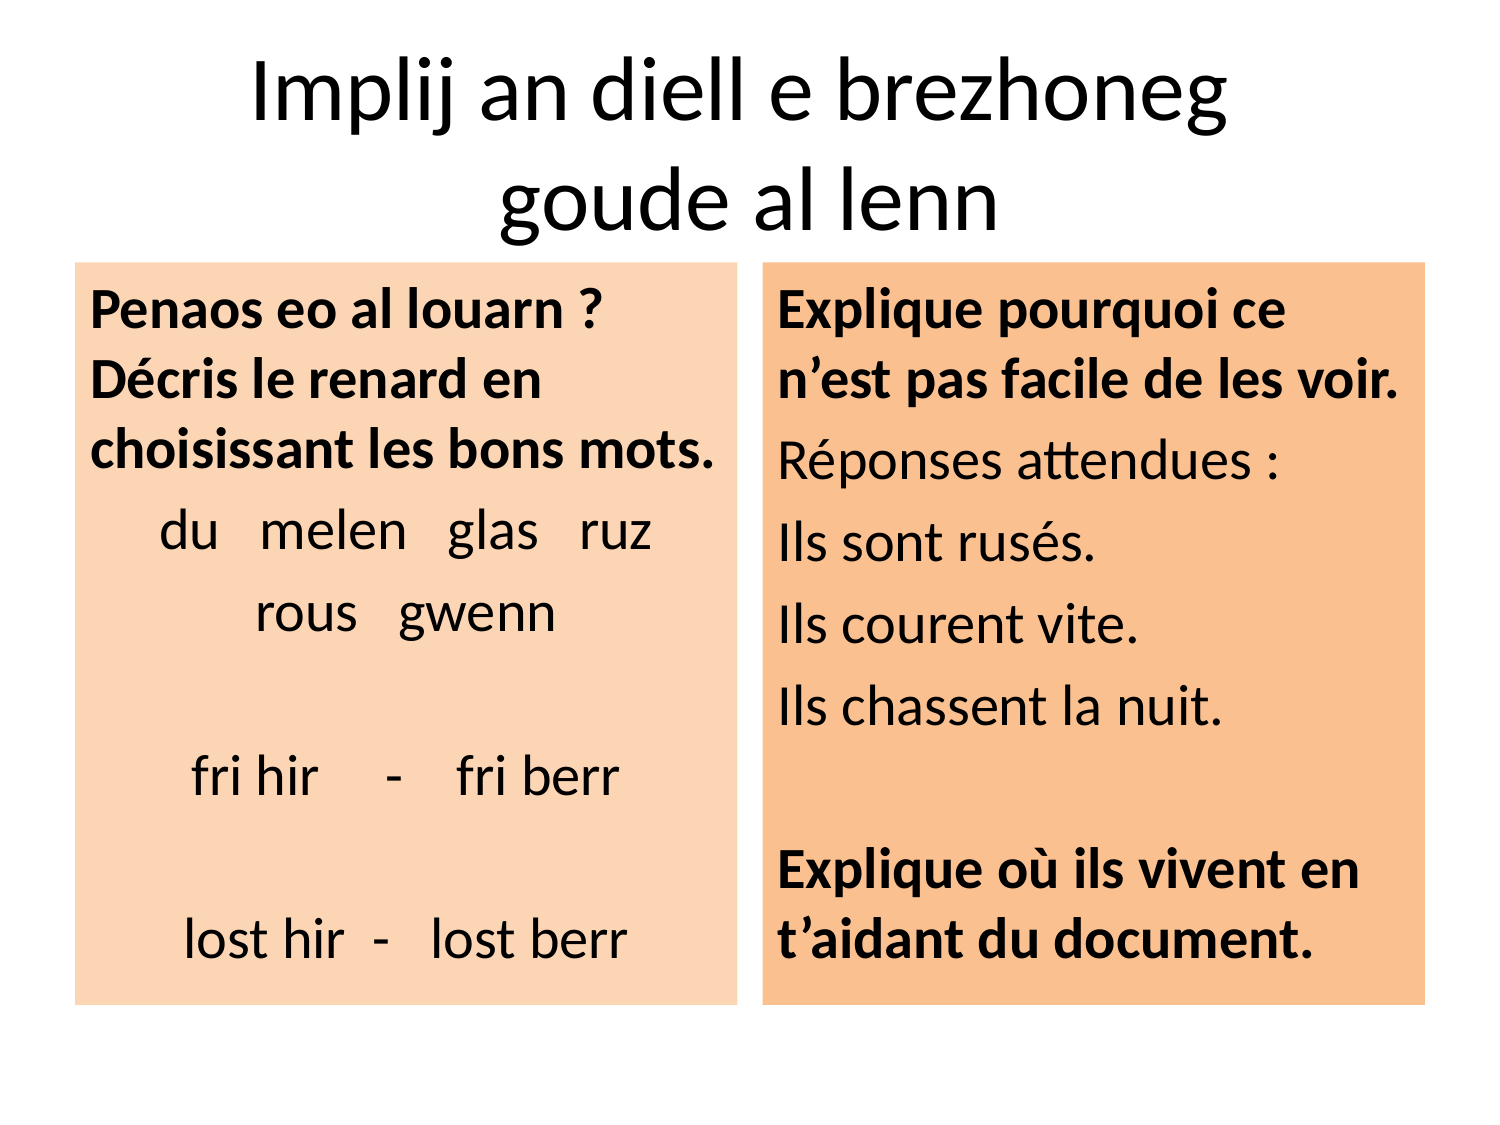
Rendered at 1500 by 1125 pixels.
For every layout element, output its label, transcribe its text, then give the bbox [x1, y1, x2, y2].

list Penaos eo al louarn ? Décris le renard en choisissant les bons mots. du melen glas ruz rous gwenn fri hir - fri berr lost hir - lost berr [75, 262, 738, 1005]
title Implij an diell e brezhoneg goude al lenn [75, 45, 1425, 233]
list Explique pourquoi ce n’est pas facile de les voir. Réponses attendues : Ils sont rusés. Ils courent vite. Ils chassent la nuit. Explique où ils vivent en t’aidant du document. [762, 262, 1425, 1005]
